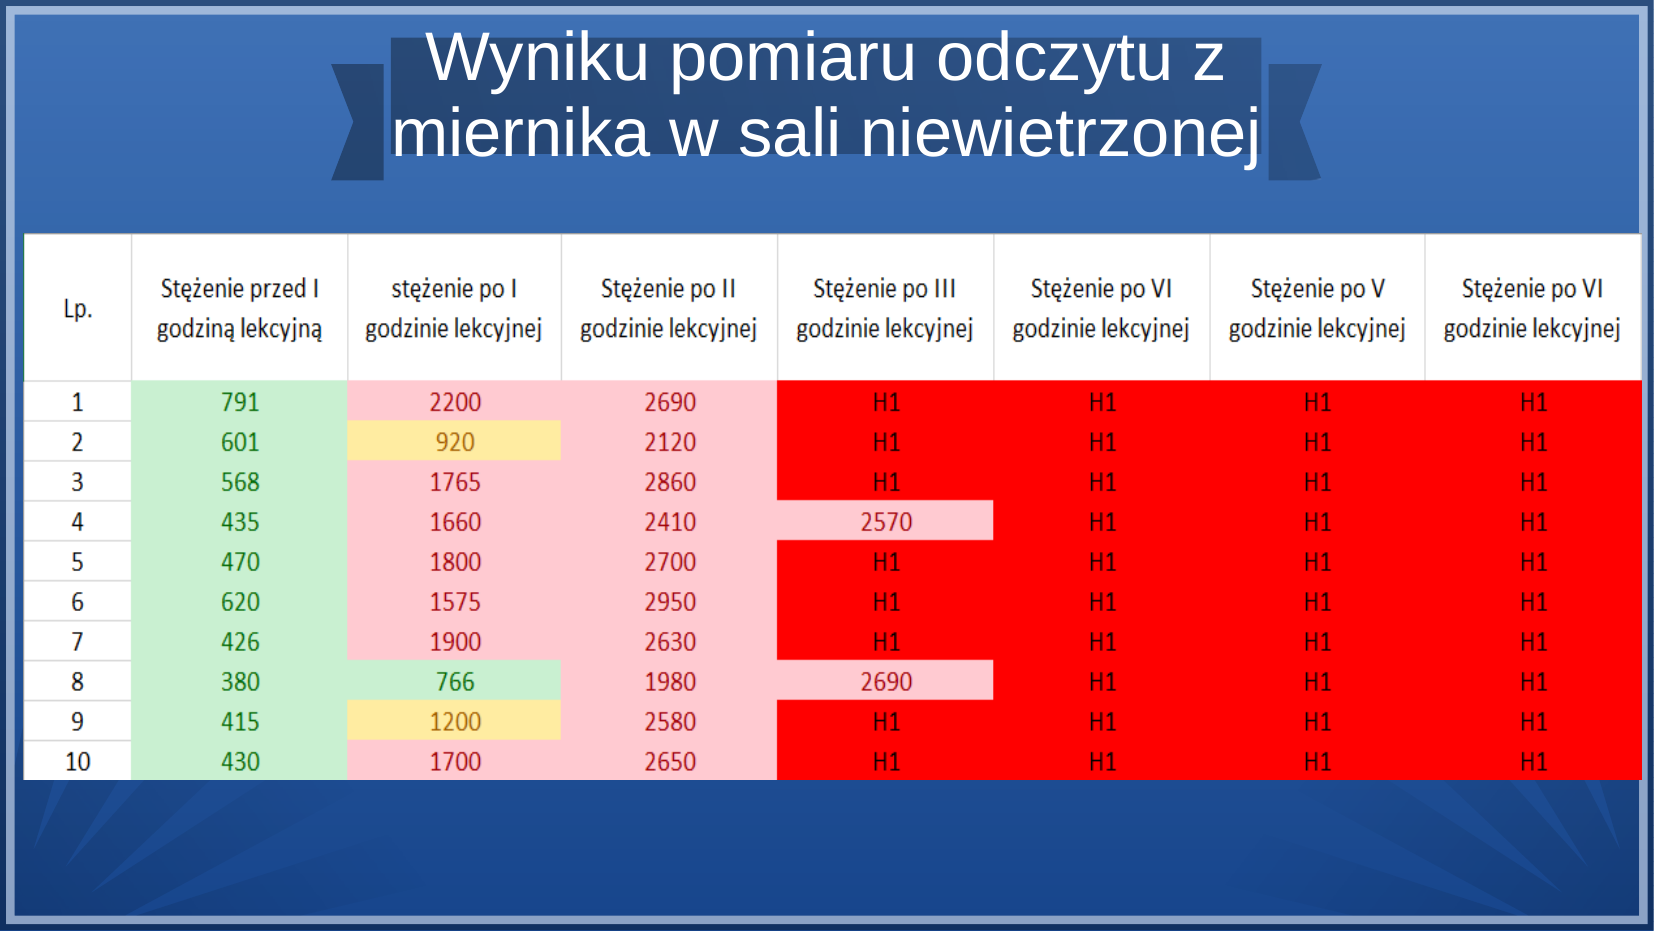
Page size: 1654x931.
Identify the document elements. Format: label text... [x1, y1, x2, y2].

picture [23, 233, 1642, 780]
title Wyniku pomiaru odczytu z miernika w sali niewietrzonej [389, 17, 1264, 172]
